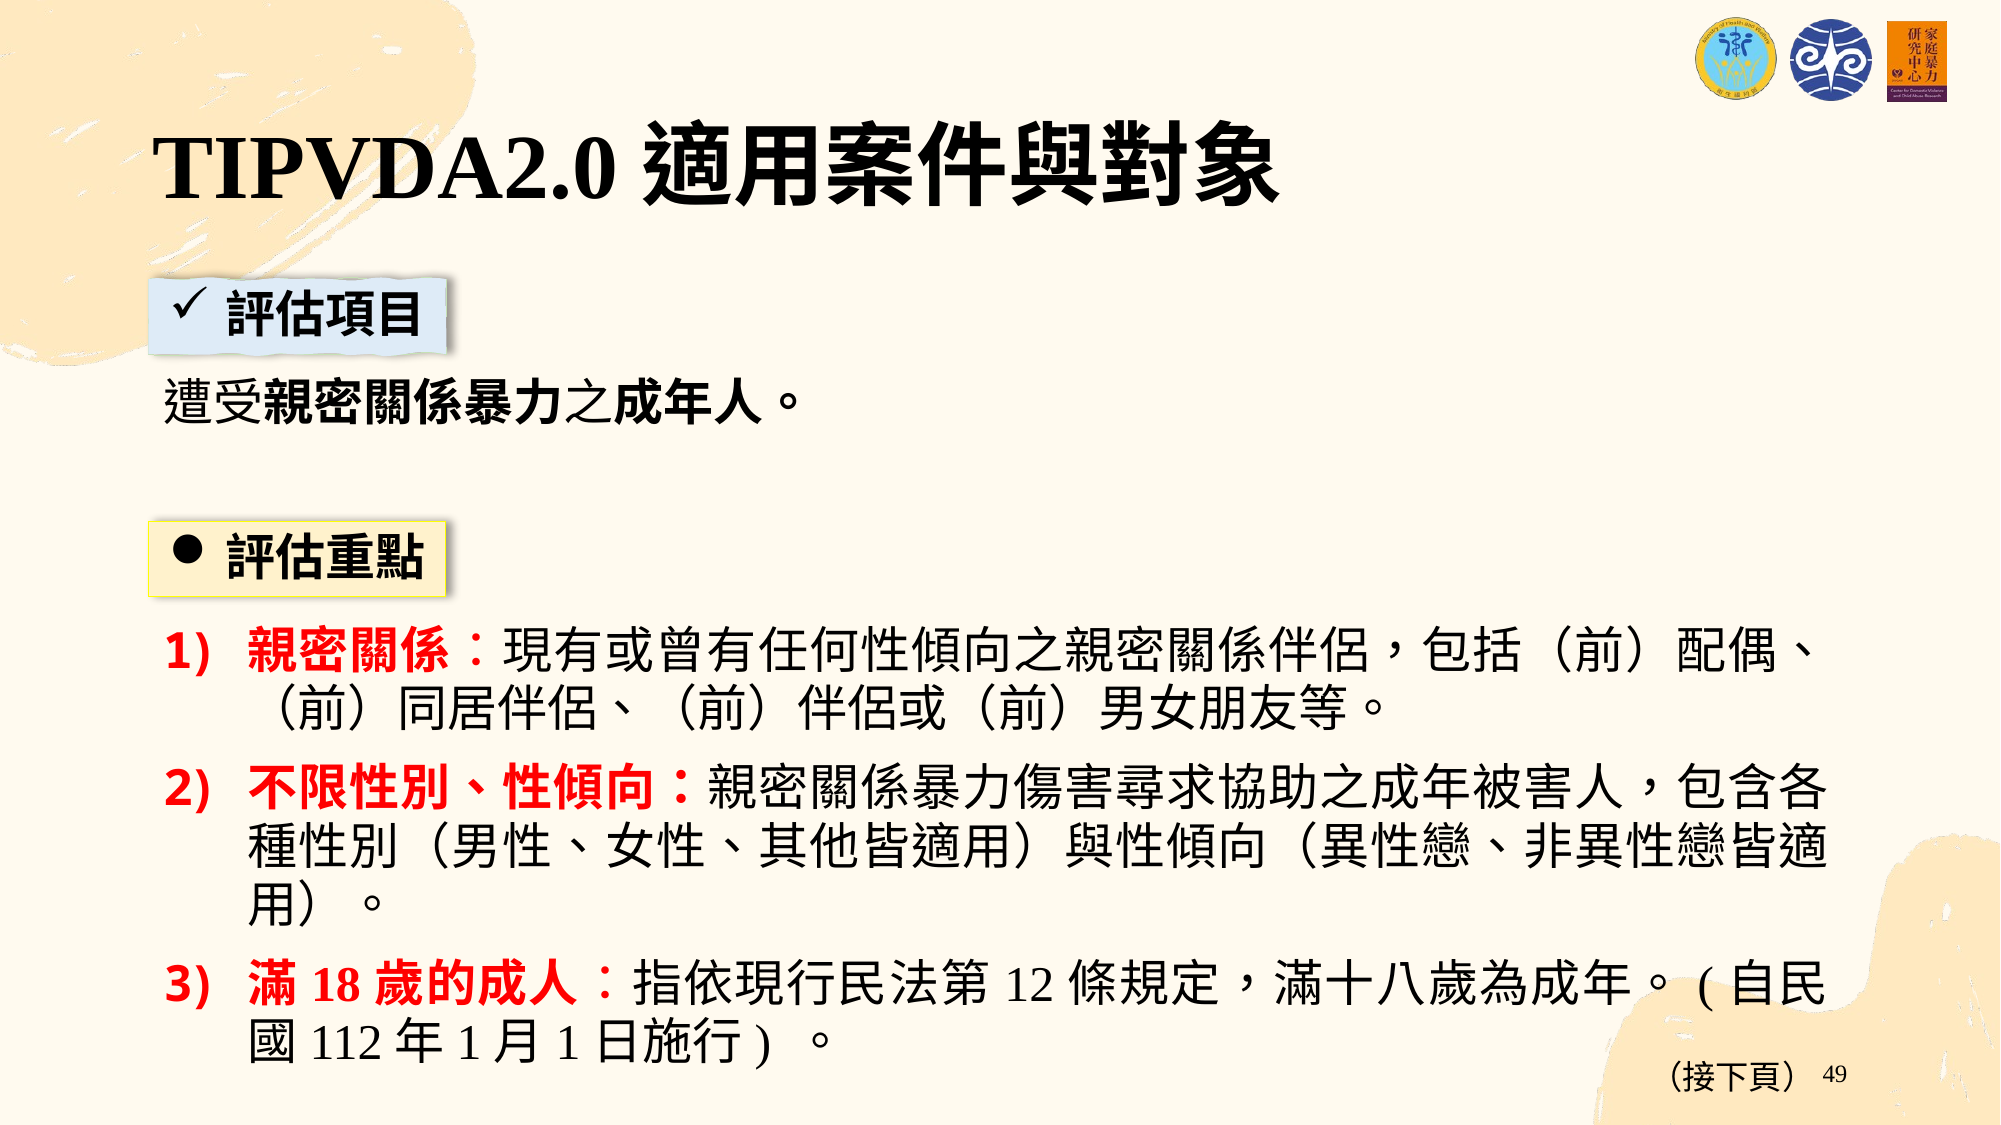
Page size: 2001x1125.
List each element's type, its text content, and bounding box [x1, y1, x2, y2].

list 評估重點 [148, 521, 446, 597]
text_box 遭受親密關係暴力之成年人。 [148, 370, 1343, 468]
text_box 評估項目 [148, 277, 447, 357]
picture [1501, 971, 1514, 977]
picture [1695, 17, 1947, 102]
title TIPVDA2.0適用案件與對象 [137, 59, 1863, 278]
text_box （接下頁） [1603, 1015, 1831, 1111]
picture [1496, 817, 2001, 1125]
picture [1494, 980, 1518, 986]
text_box 親密關係：現有或曾有任何性傾向之親密關係伴侶，包括（前）配偶、（前）同居伴侶、（前）伴侶或（前）男女朋友等。 不限性別、性傾向：親密關係暴力傷害尋求協助之成年被害人，包含各種性別（男性、女性、其他皆適用）與性傾向（異性戀、非異性戀皆適用）。 滿18歲的成人：指依現行民法第12條規定，滿十八歲為成年。(自民國112年1月1日施行) 。 [148, 612, 1844, 956]
picture [0, 0, 485, 425]
